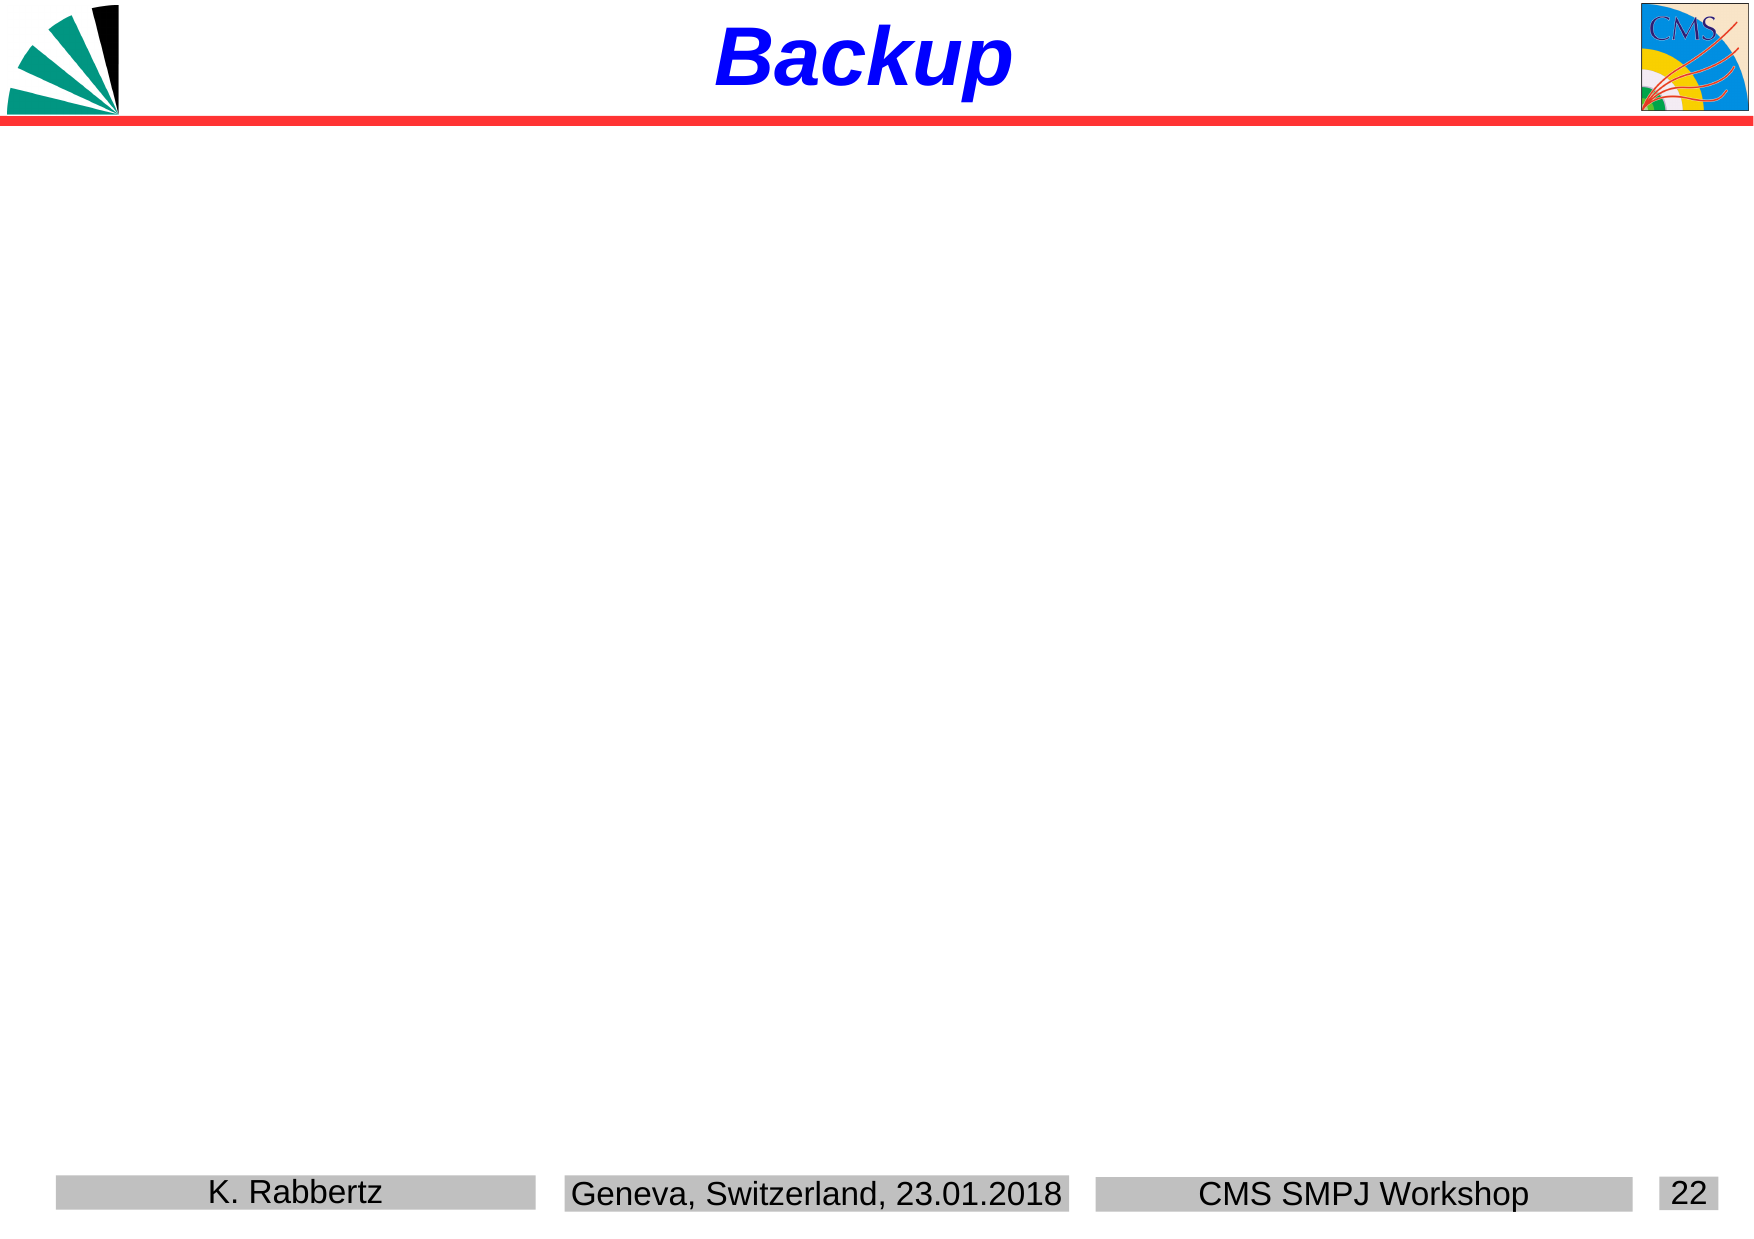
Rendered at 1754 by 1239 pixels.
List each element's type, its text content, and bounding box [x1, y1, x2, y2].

picture [7, 5, 119, 116]
title Backup [123, 0, 1606, 114]
picture [1641, 3, 1749, 111]
